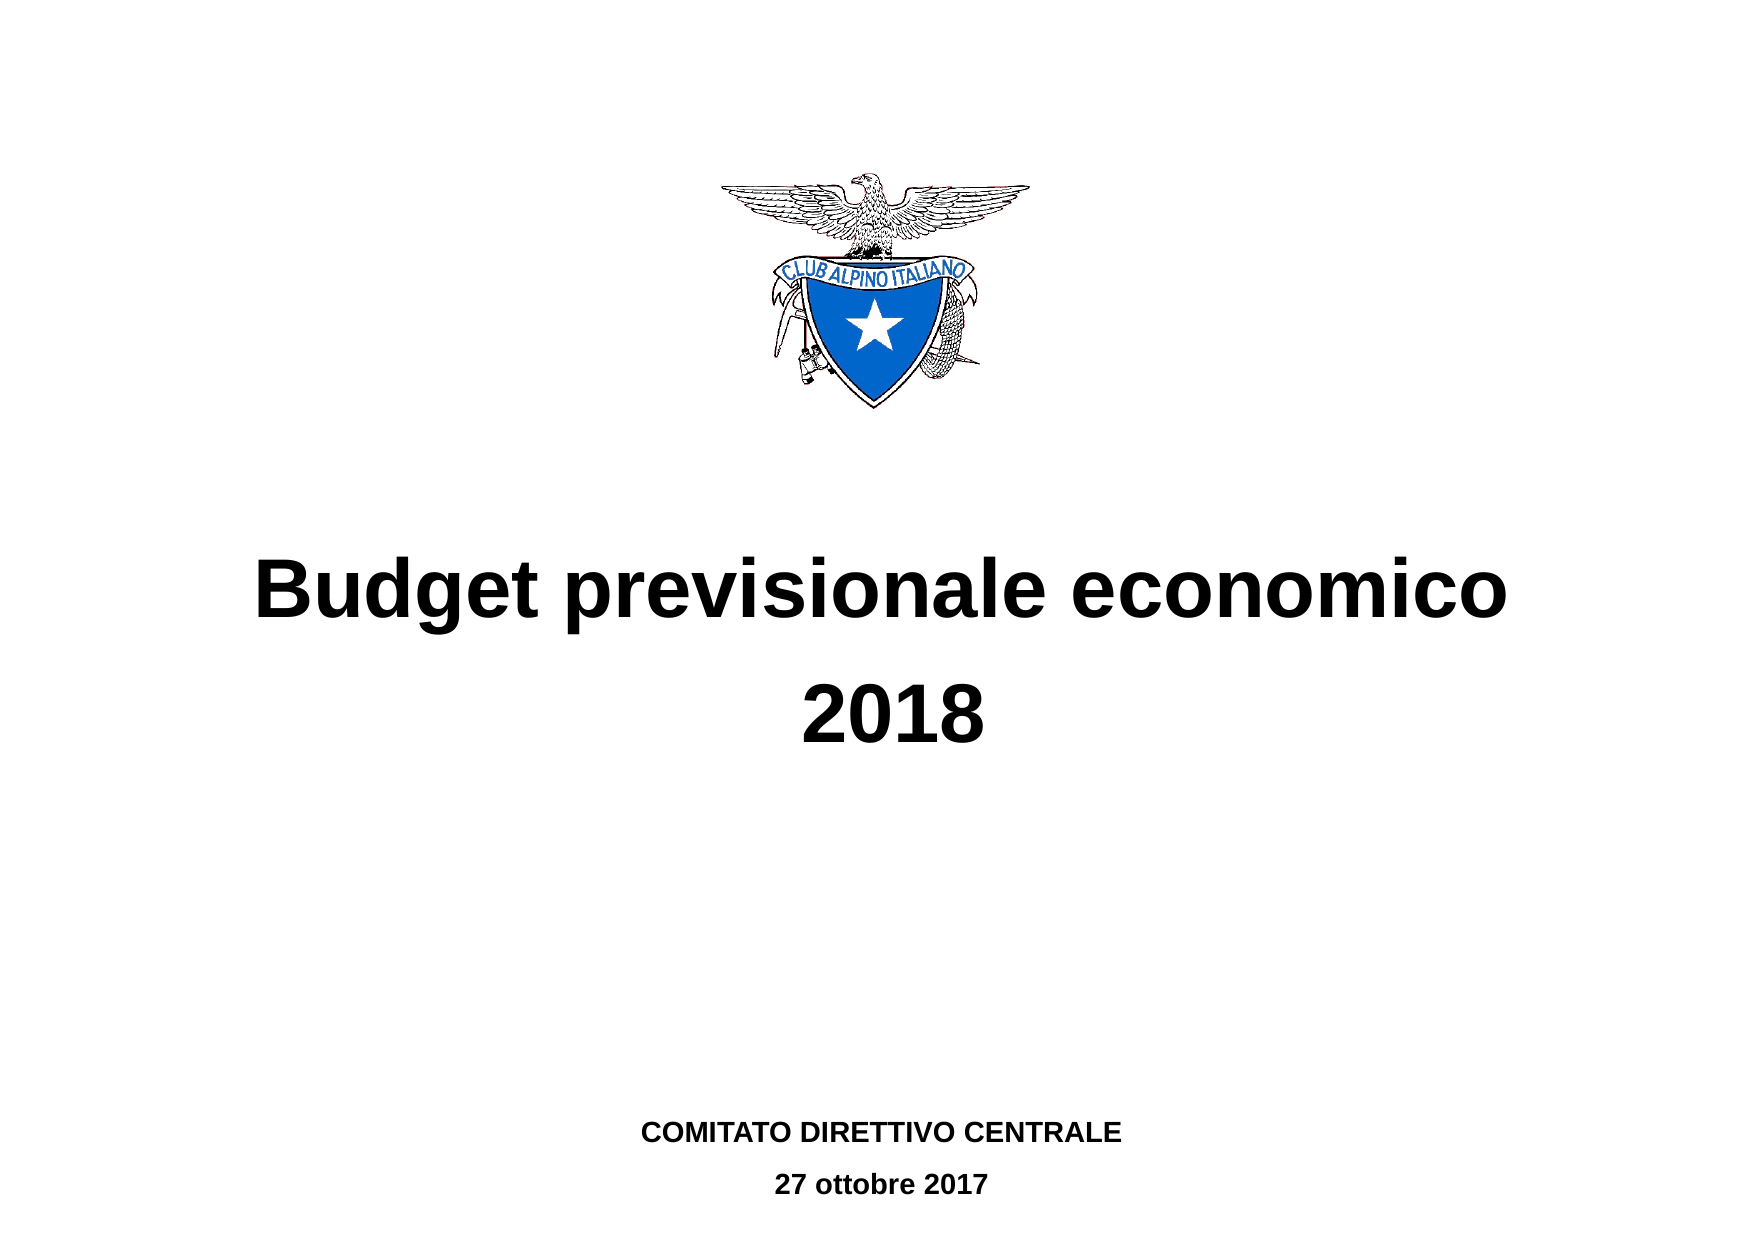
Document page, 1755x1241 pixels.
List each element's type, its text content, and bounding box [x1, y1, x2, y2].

text_box COMITATO DIRETTIVO CENTRALE 27 ottobre 2017 [66, 1105, 1697, 1210]
picture [708, 159, 1046, 436]
text_box Budget previsionale economico 2018 [121, 525, 1643, 796]
